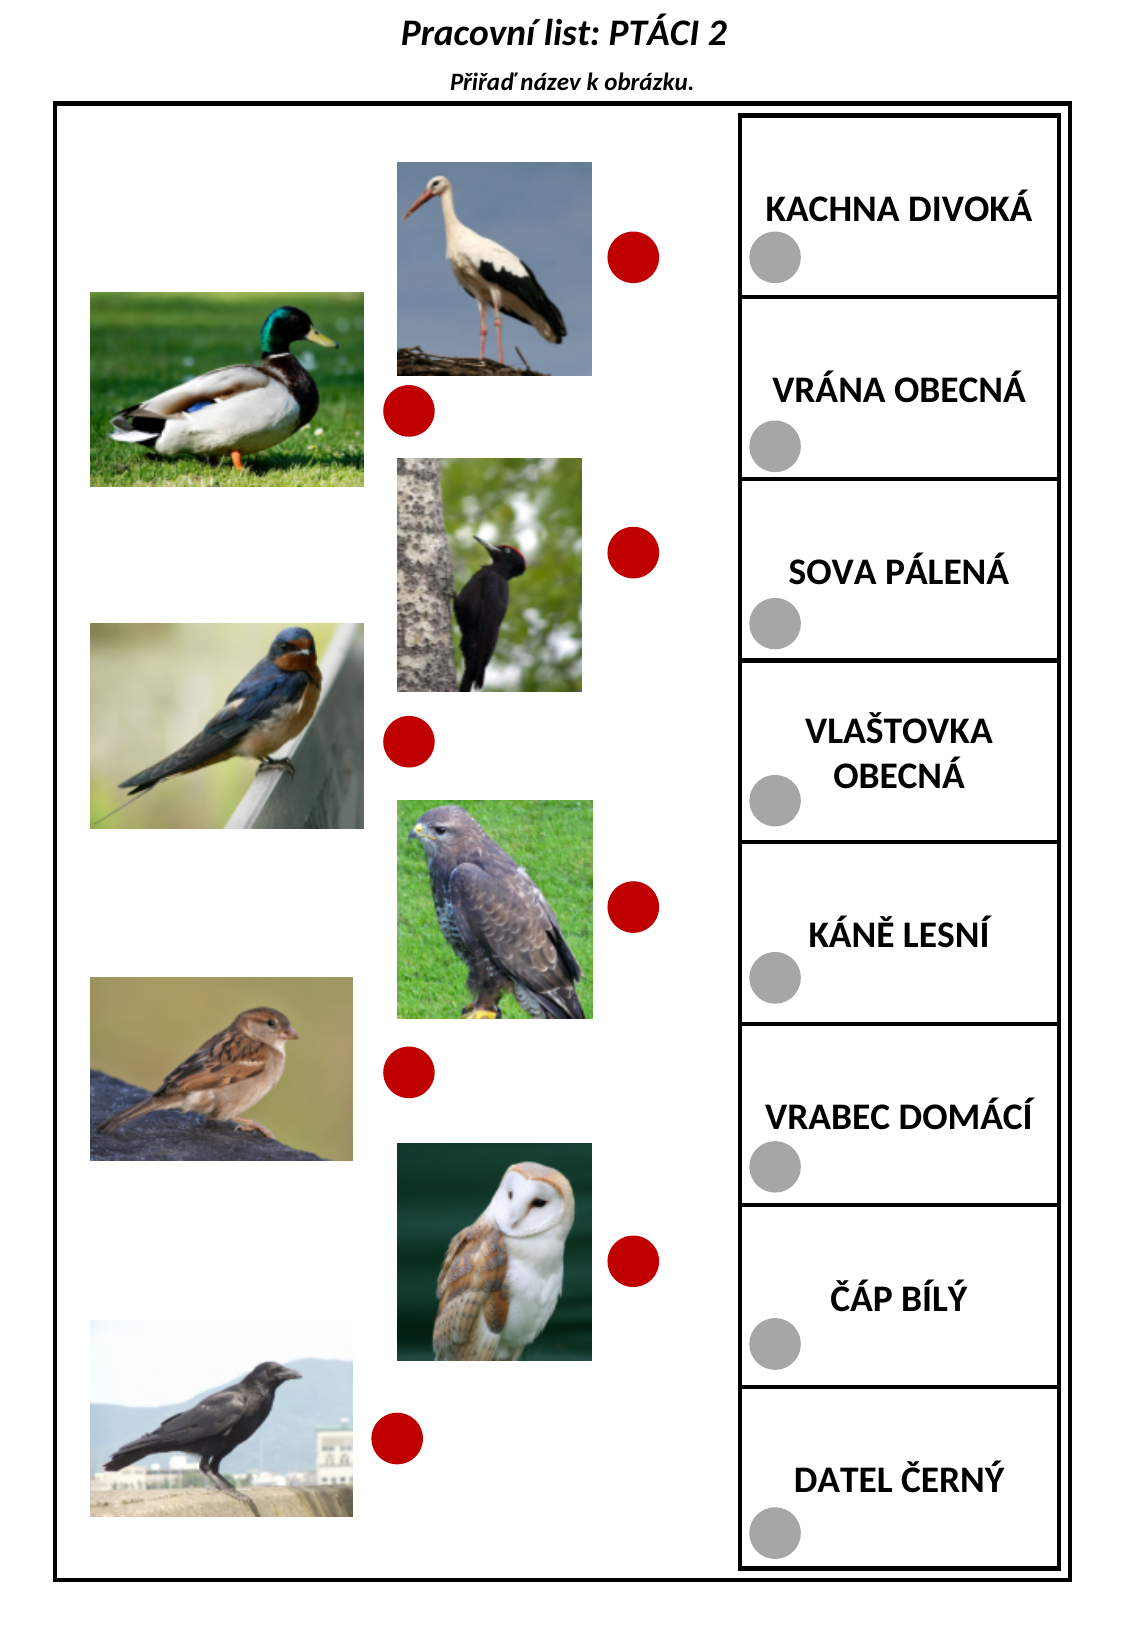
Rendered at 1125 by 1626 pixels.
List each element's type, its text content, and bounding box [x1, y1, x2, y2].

text_box SOVA PÁLENÁ [739, 478, 1059, 660]
picture [397, 162, 592, 376]
text_box KACHNA DIVOKÁ [739, 115, 1059, 297]
picture [397, 458, 582, 692]
text_box ČÁP BÍLÝ [739, 1205, 1059, 1386]
text_box VRABEC DOMÁCÍ [739, 1023, 1059, 1205]
picture [397, 800, 593, 1019]
picture [90, 292, 364, 487]
picture [90, 1320, 353, 1517]
text_box VLAŠTOVKA OBECNÁ [739, 660, 1059, 841]
text_box [54, 106, 1071, 1581]
picture [90, 977, 353, 1161]
text_box Pracovní list: PTÁCI 2 Přiřaď název k obrázku. [54, 0, 1083, 106]
text_box KÁNĚ LESNÍ [739, 841, 1059, 1023]
picture [397, 1143, 592, 1361]
text_box VRÁNA OBECNÁ [739, 297, 1059, 478]
text_box DATEL ČERNÝ [739, 1386, 1059, 1569]
picture [90, 623, 364, 829]
